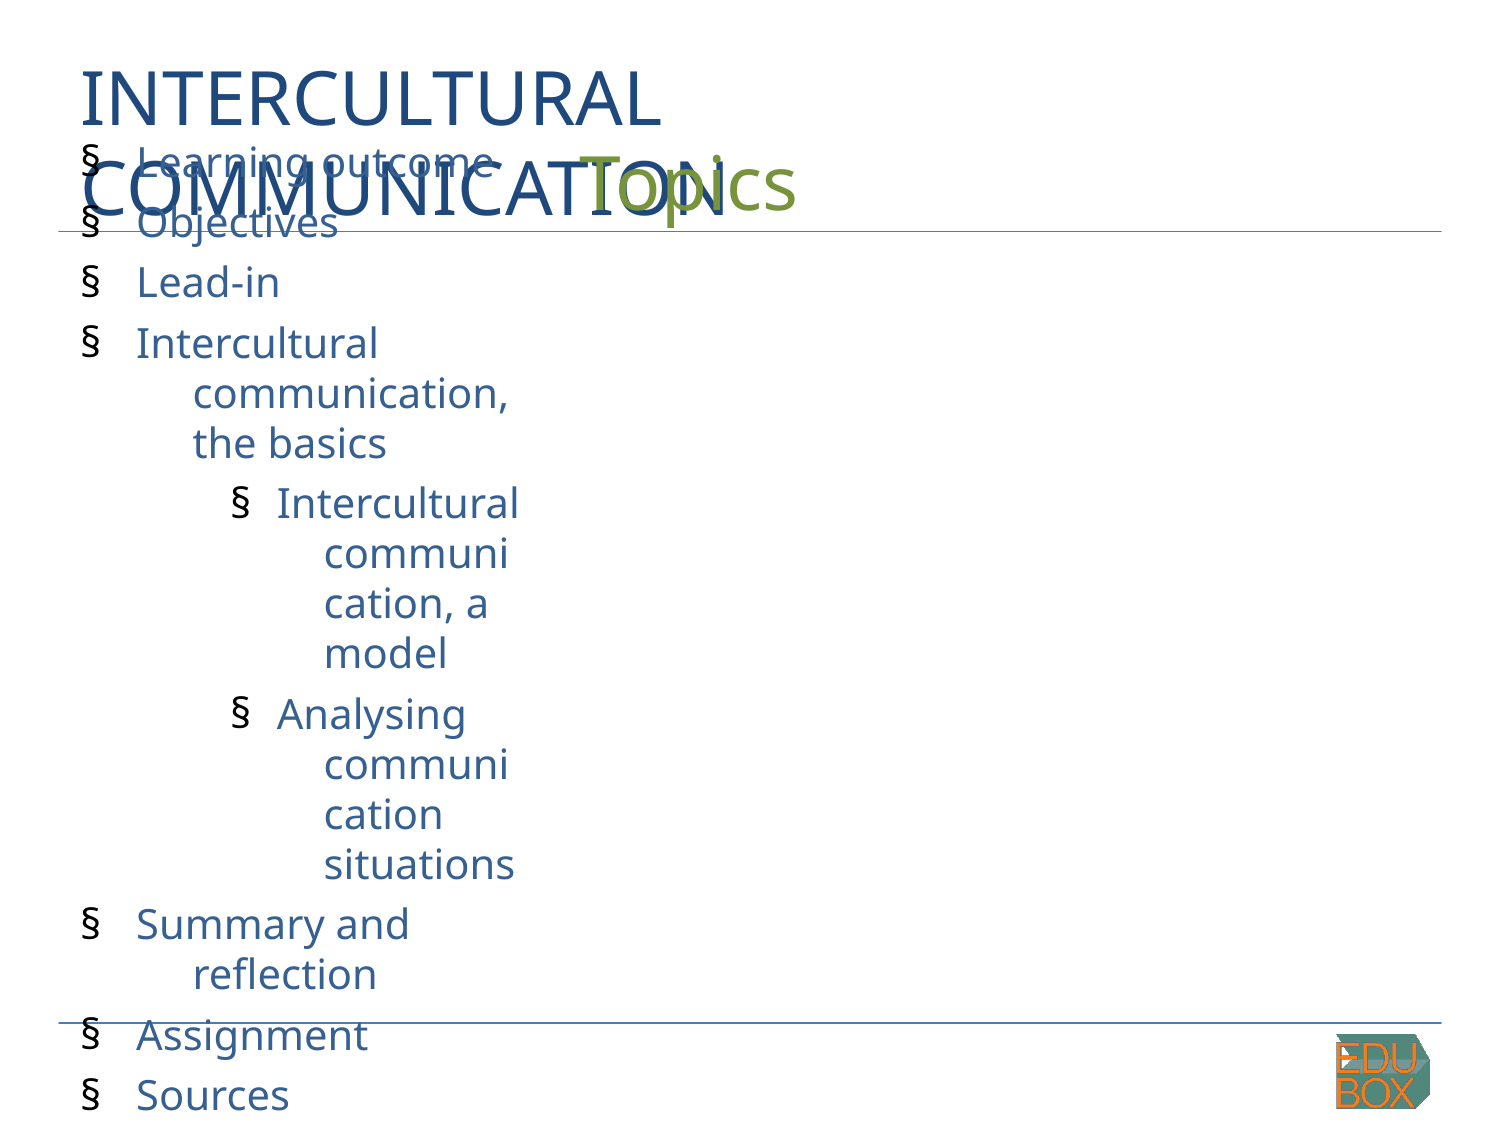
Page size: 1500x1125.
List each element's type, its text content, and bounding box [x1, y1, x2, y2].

list Topics [64, 127, 1040, 247]
picture [1328, 1028, 1437, 1114]
list Learning outcome Objectives Lead-in Intercultural communication, the basics Intercultural communication, a model Analysing communication situations Summary and reflection Assignment Sources [58, 253, 1409, 1039]
title INTERCULTURAL COMMUNICATION [64, 42, 1404, 153]
